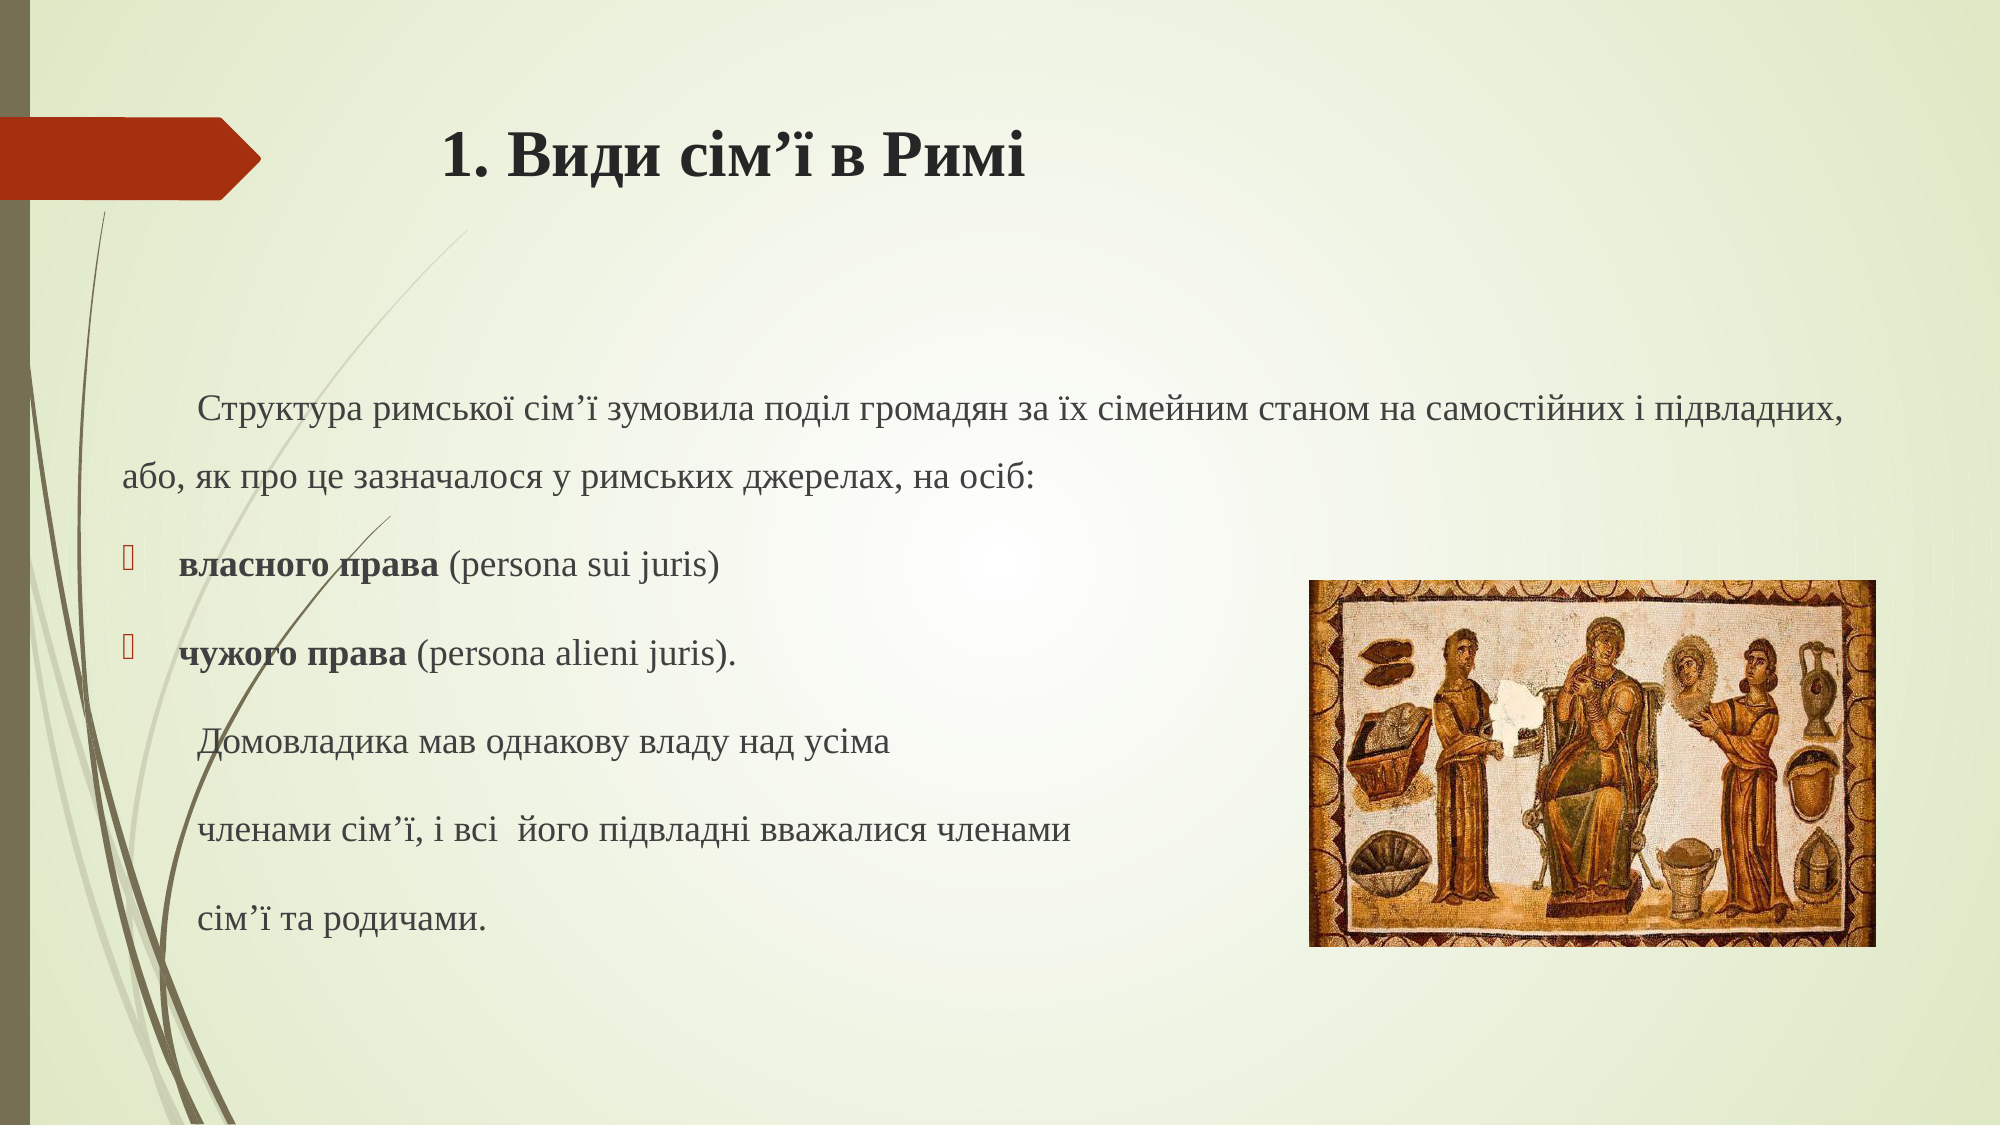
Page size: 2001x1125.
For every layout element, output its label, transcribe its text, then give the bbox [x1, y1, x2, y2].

title 1. Види сім’ї в Римі [425, 102, 1888, 313]
list Структура римської сім’ї зумовила поділ громадян за їх сімейним станом на самостійних і підвладних, або, як про це зазначалося у римських джерелах, на осіб: власного права (реrsona sui juris) чужого права (реrsona alieni juris). Домовладика мав однакову владу над усіма членами сім’ї, і всі його підвладні вважалися членами сім’ї та родичами. [107, 350, 1888, 970]
picture [1309, 580, 1876, 947]
